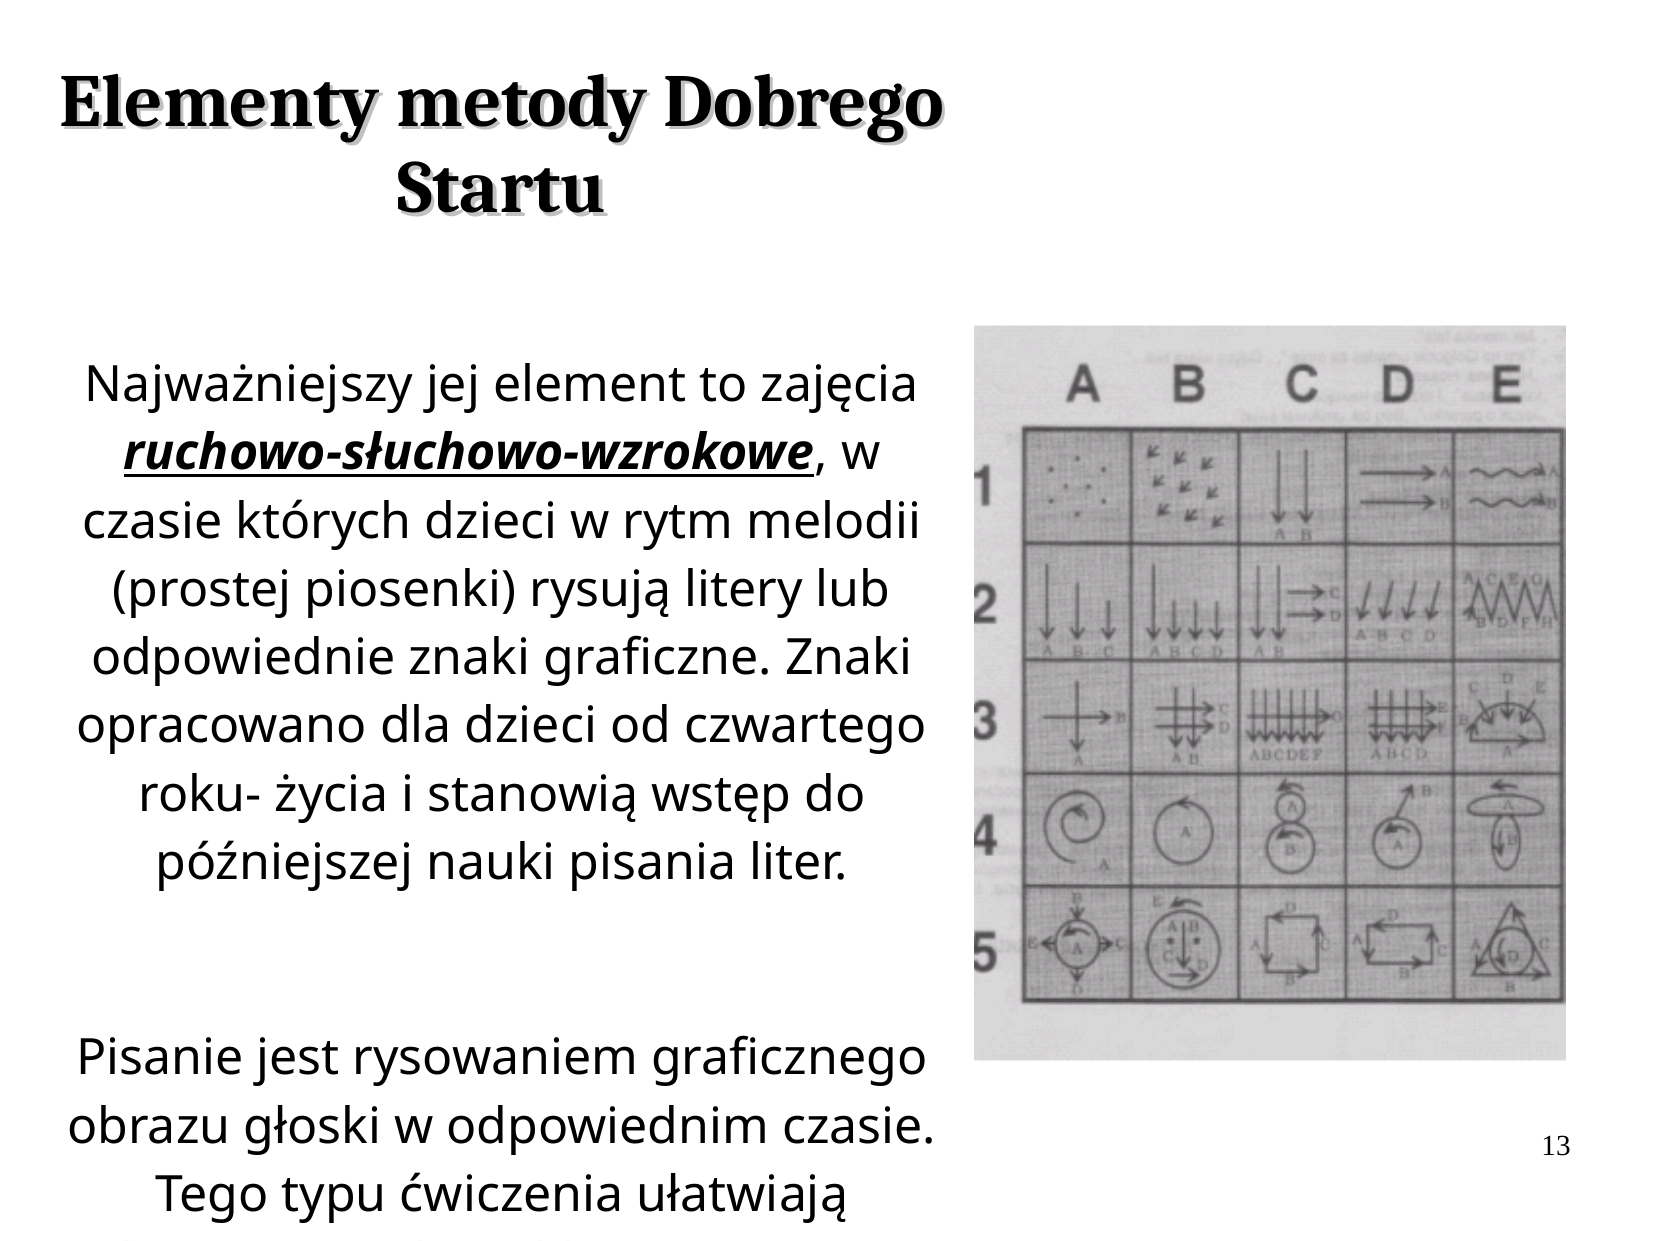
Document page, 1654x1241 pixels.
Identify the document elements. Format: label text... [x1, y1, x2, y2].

picture [974, 324, 1566, 1063]
list Elementy metody Dobrego Startu Najważniejszy jej element to zajęcia ruchowo-słuchowo-wzrokowe, w czasie których dzieci w rytm melodii (prostej piosenki) rysują litery lub odpowiednie znaki graficzne. Znaki opracowano dla dzieci od czwartego roku- życia i stanowią wstęp do późniejszej nauki pisania liter. Pisanie jest rysowaniem graficznego obrazu głoski w odpowiednim czasie. Tego typu ćwiczenia ułatwiają dzieciom naukę w klasie pierwsze, jednocześnie rozwijają koordynację ruchowo- słuchowo- wzrokową. [59, 59, 945, 1241]
